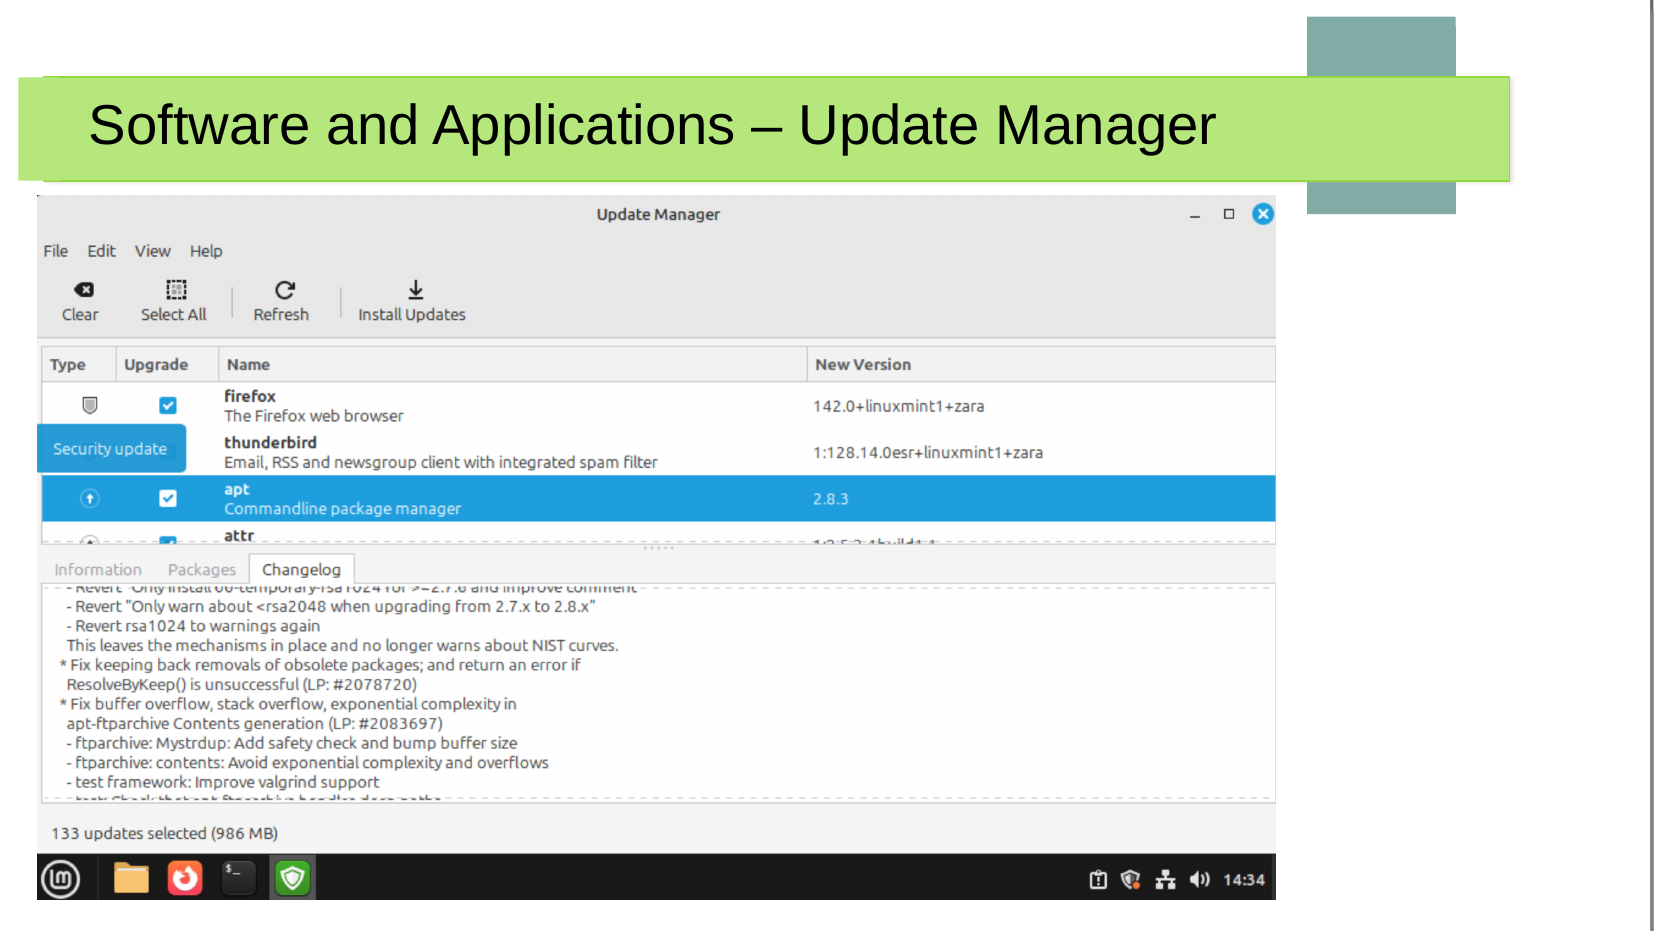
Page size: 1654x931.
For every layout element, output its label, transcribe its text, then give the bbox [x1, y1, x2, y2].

title Software and Applications – Update Manager [88, 73, 1506, 178]
picture [37, 195, 1276, 901]
